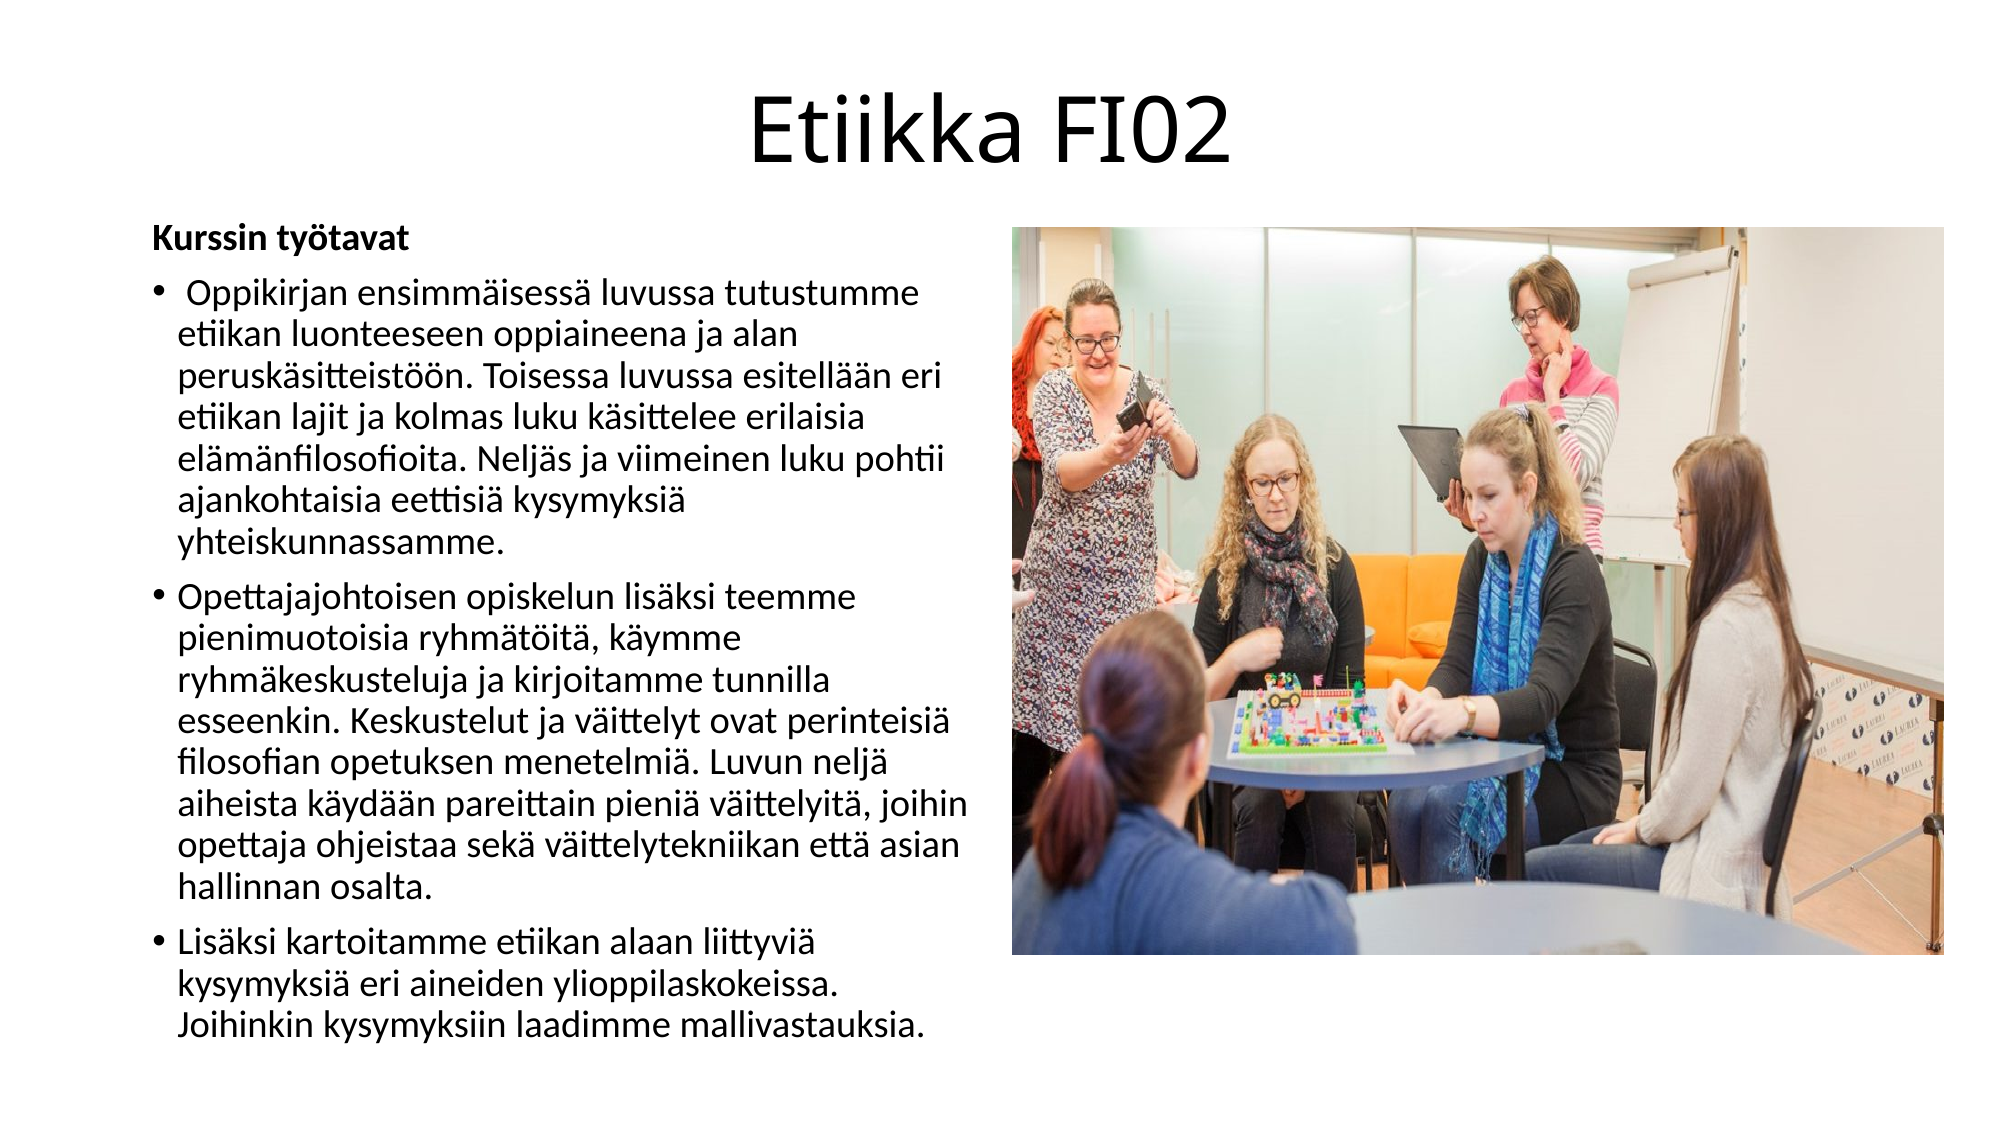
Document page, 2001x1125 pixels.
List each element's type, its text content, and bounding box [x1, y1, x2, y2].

list Kurssin työtavat Oppikirjan ensimmäisessä luvussa tutustumme etiikan luonteeseen oppiaineena ja alan peruskäsitteistöön. Toisessa luvussa esitellään eri etiikan lajit ja kolmas luku käsittelee erilaisia elämänfilosofioita. Neljäs ja viimeinen luku pohtii ajankohtaisia eettisiä kysymyksiä yhteiskunnassamme. Opettajajohtoisen opiskelun lisäksi teemme pienimuotoisia ryhmätöitä, käymme ryhmäkeskusteluja ja kirjoitamme tunnilla esseenkin. Keskustelut ja väittelyt ovat perinteisiä filosofian opetuksen menetelmiä. Luvun neljä aiheista käydään pareittain pieniä väittelyitä, joihin opettaja ohjeistaa sekä väittelytekniikan että asian hallinnan osalta. Lisäksi kartoitamme etiikan alaan liittyviä kysymyksiä eri aineiden ylioppilaskokeissa. Joihinkin kysymyksiin laadimme mallivastauksia. [137, 209, 988, 1064]
picture [1012, 227, 1944, 956]
title Etiikka FI02 [137, 72, 1863, 194]
